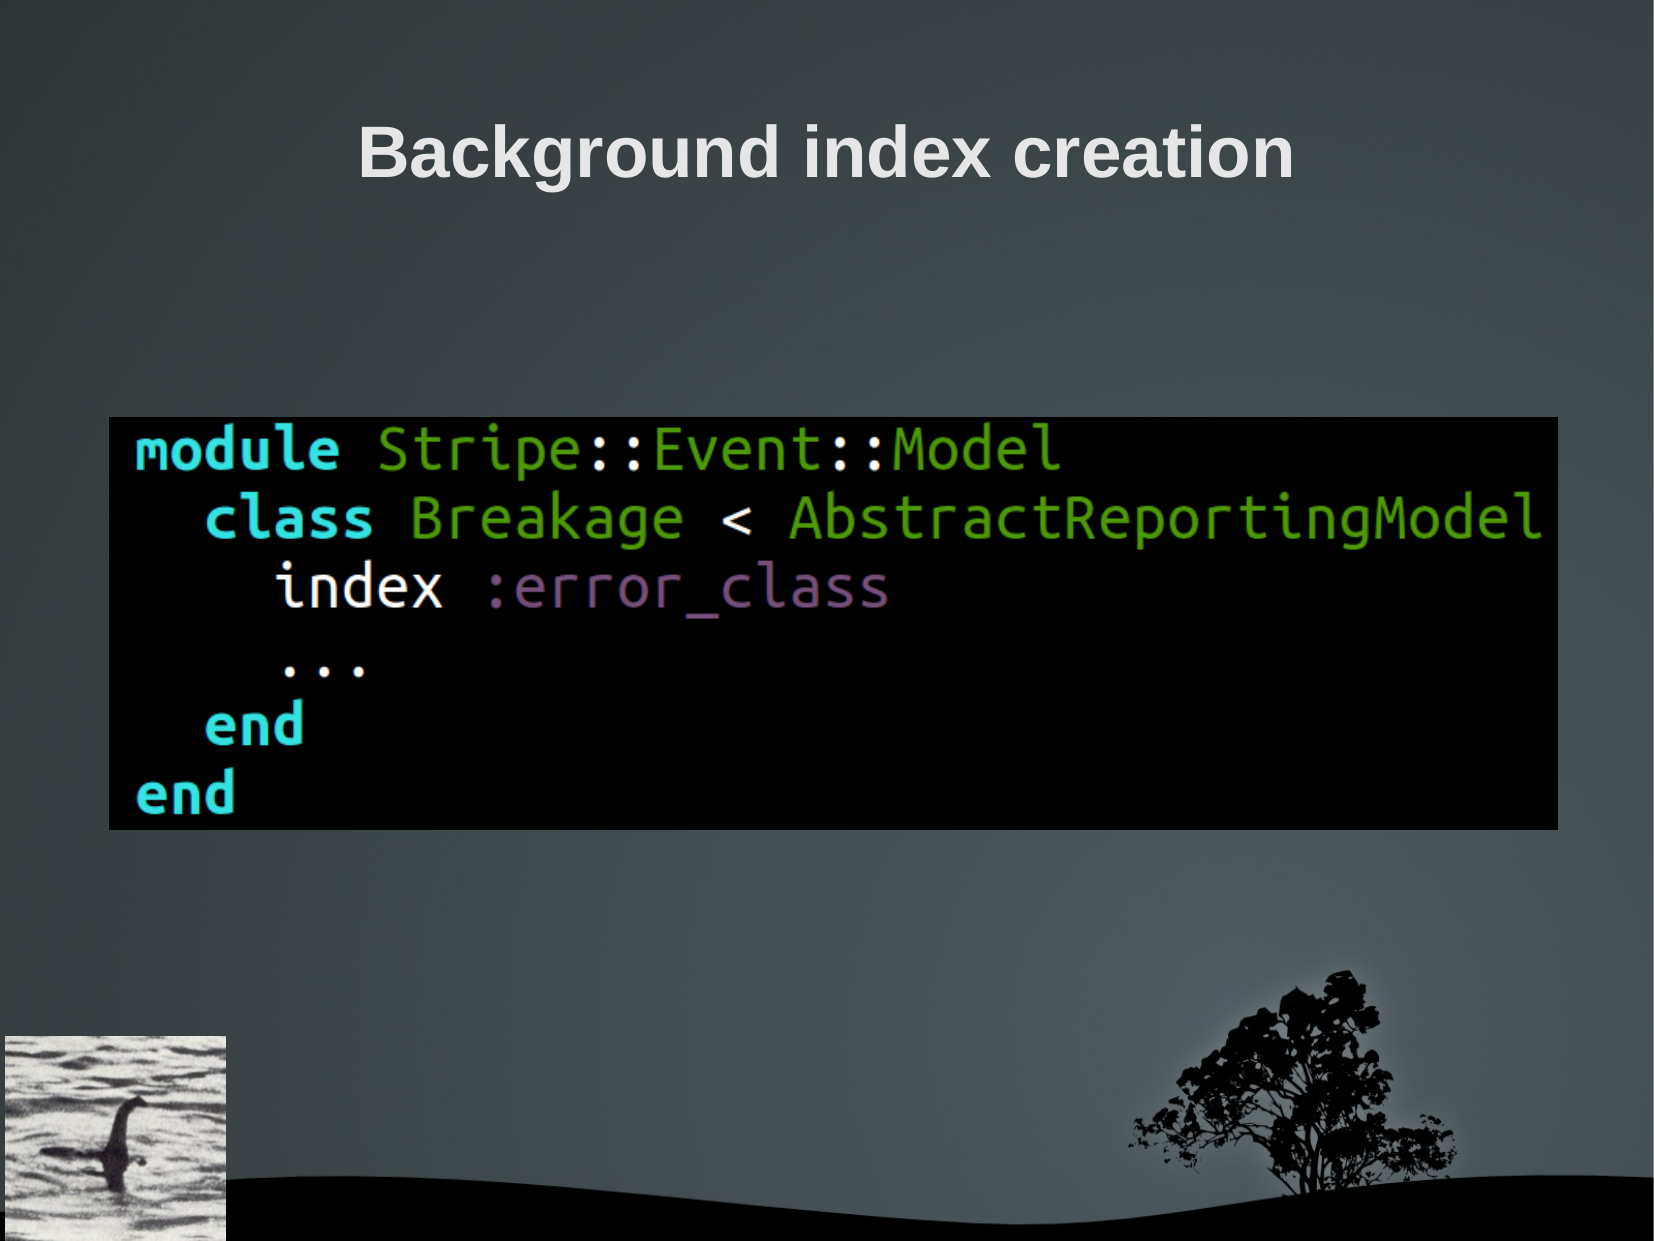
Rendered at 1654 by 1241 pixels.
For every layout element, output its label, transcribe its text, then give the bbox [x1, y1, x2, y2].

title Background index creation [82, 48, 1571, 256]
picture [0, 0, 1654, 1241]
